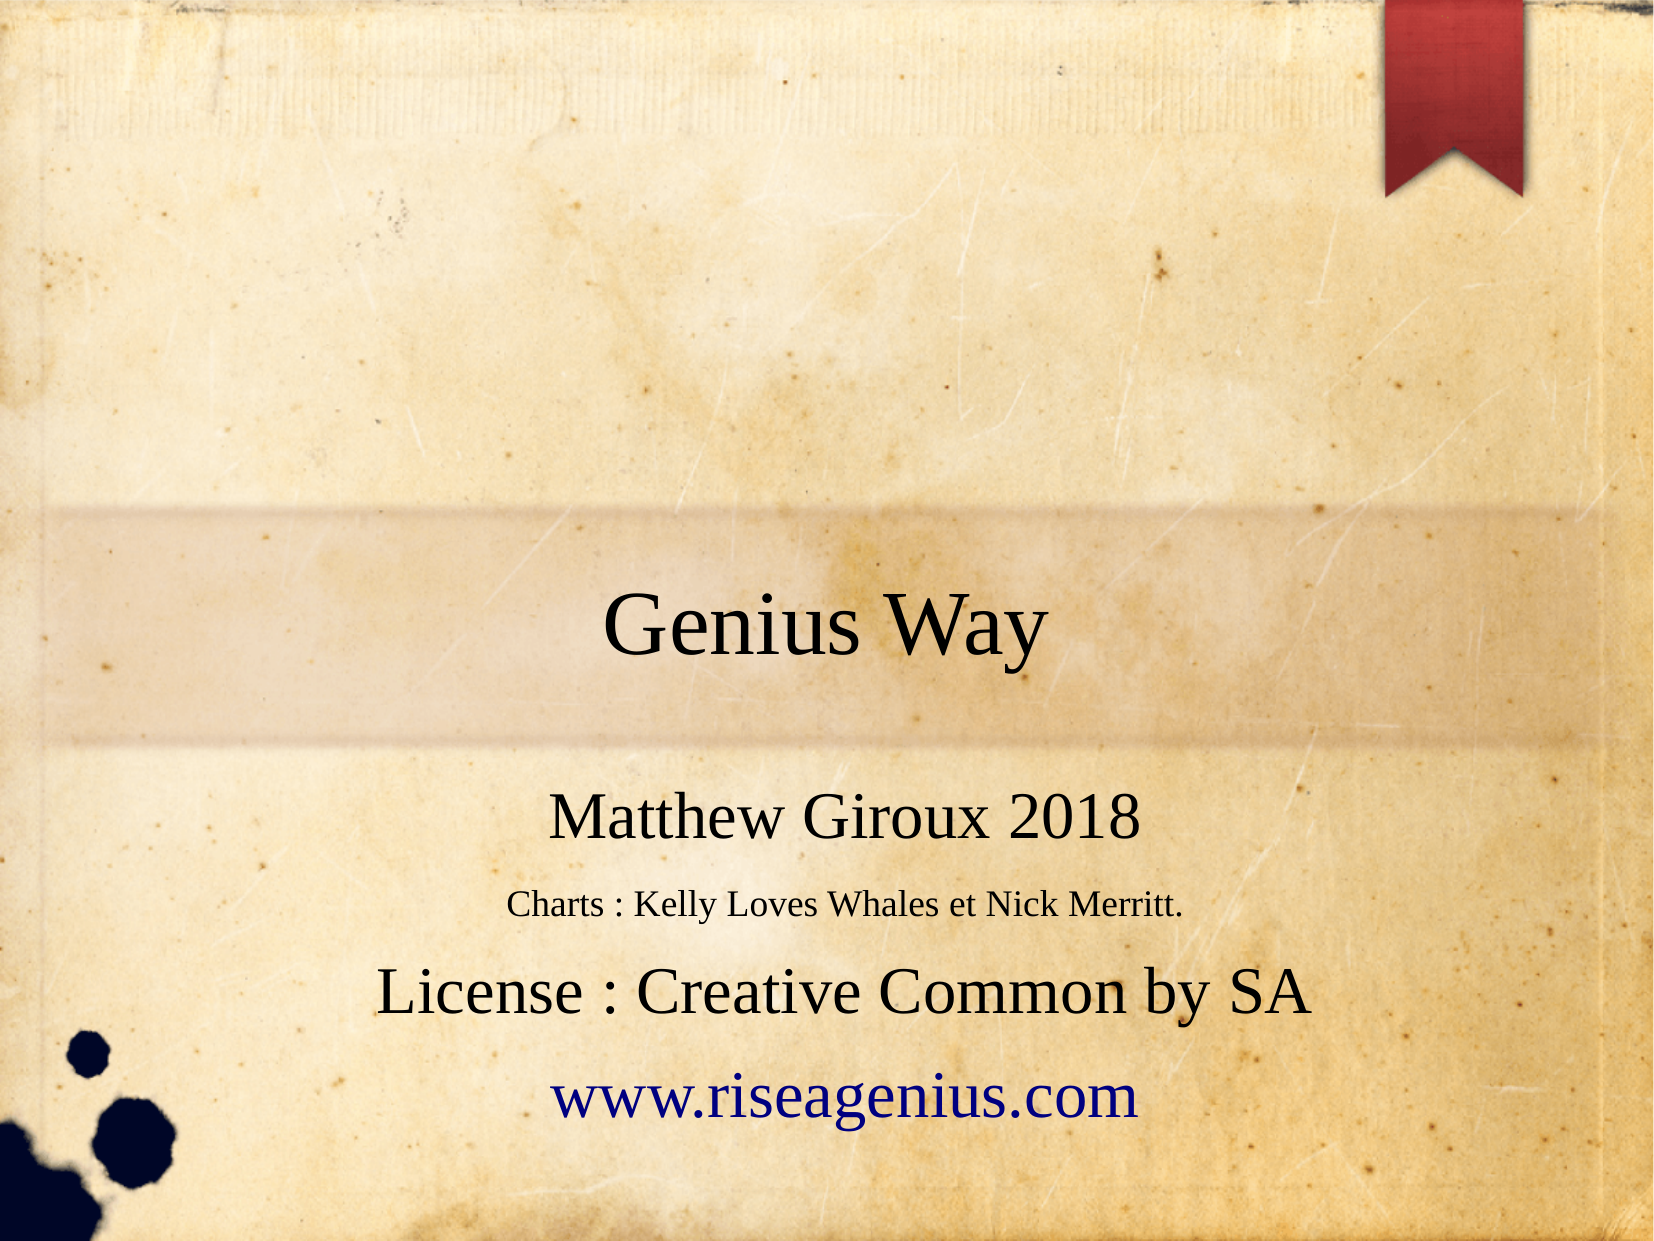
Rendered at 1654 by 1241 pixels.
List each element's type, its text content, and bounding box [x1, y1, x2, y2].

picture [0, 0, 1654, 1241]
title Genius Way [82, 519, 1571, 727]
list Matthew Giroux 2018 Charts : Kelly Loves Whales et Nick Merritt. License : Creative Common by SA www.riseagenius.com [82, 779, 1538, 1205]
